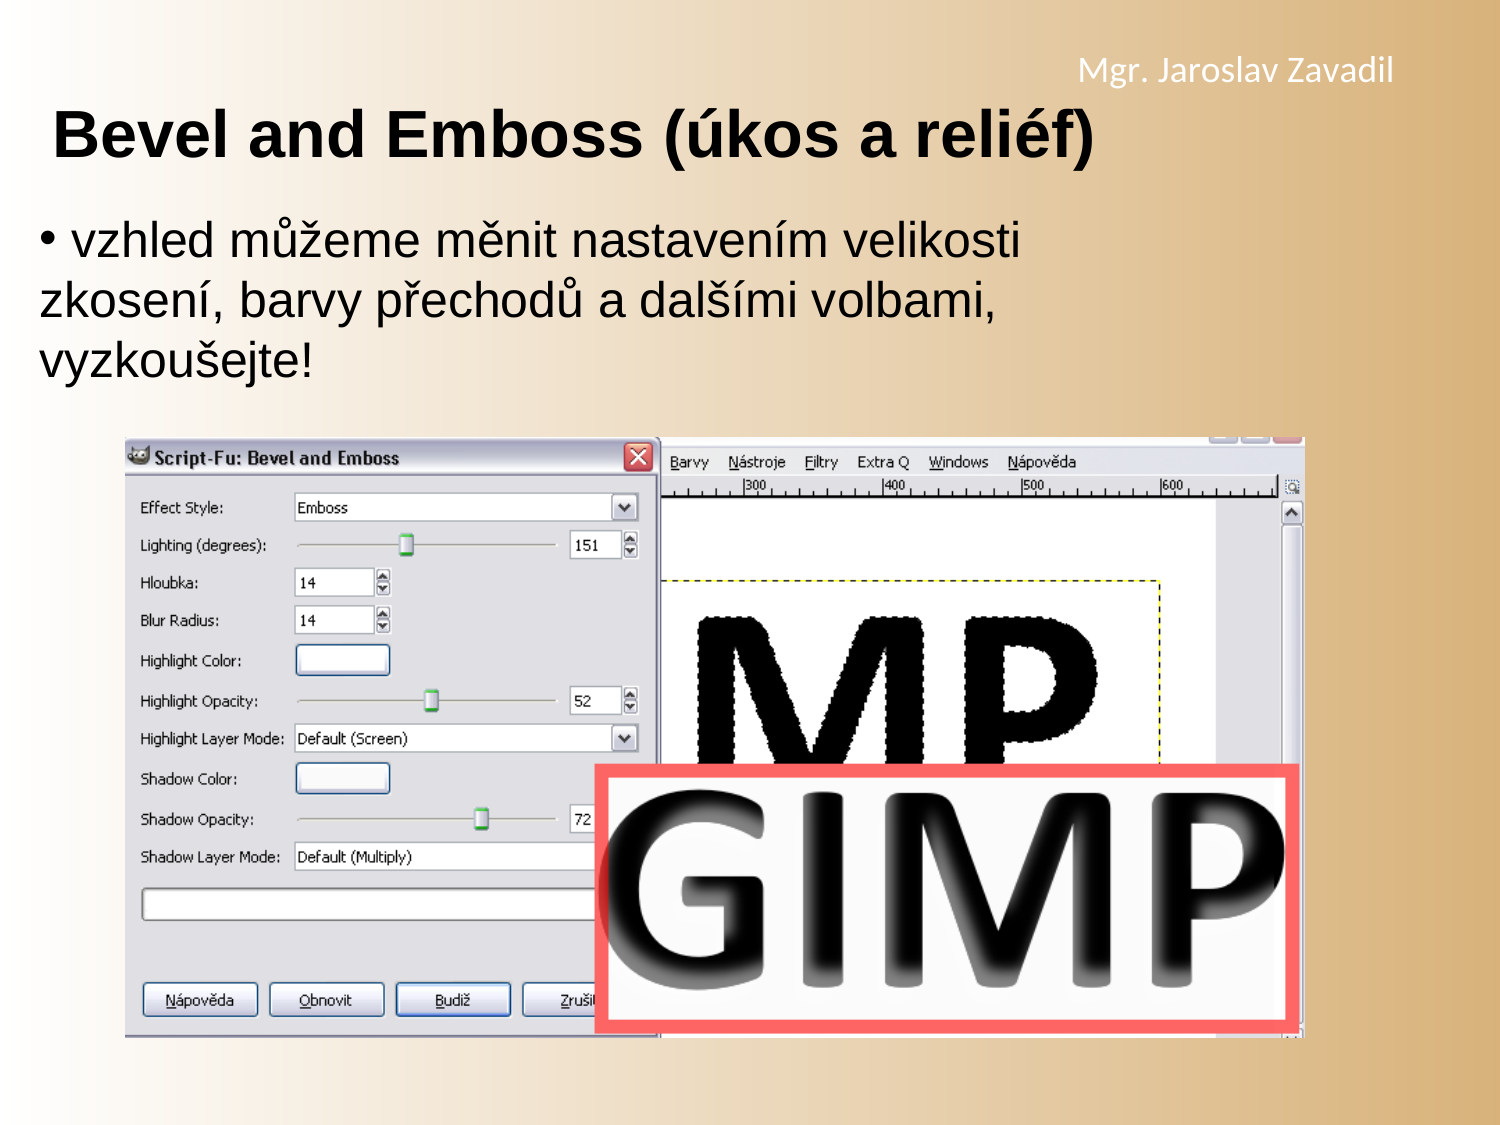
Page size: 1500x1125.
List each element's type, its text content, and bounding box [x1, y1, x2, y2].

text_box vzhled můžeme měnit nastavením velikosti zkosení, barvy přechodů a dalšími volbami, vyzkoušejte! [24, 199, 1176, 396]
picture [125, 437, 1305, 1038]
text_box Mgr. Jaroslav Zavadil [1062, 37, 1450, 98]
title Bevel and Emboss (úkos a reliéf) [37, 62, 1138, 201]
